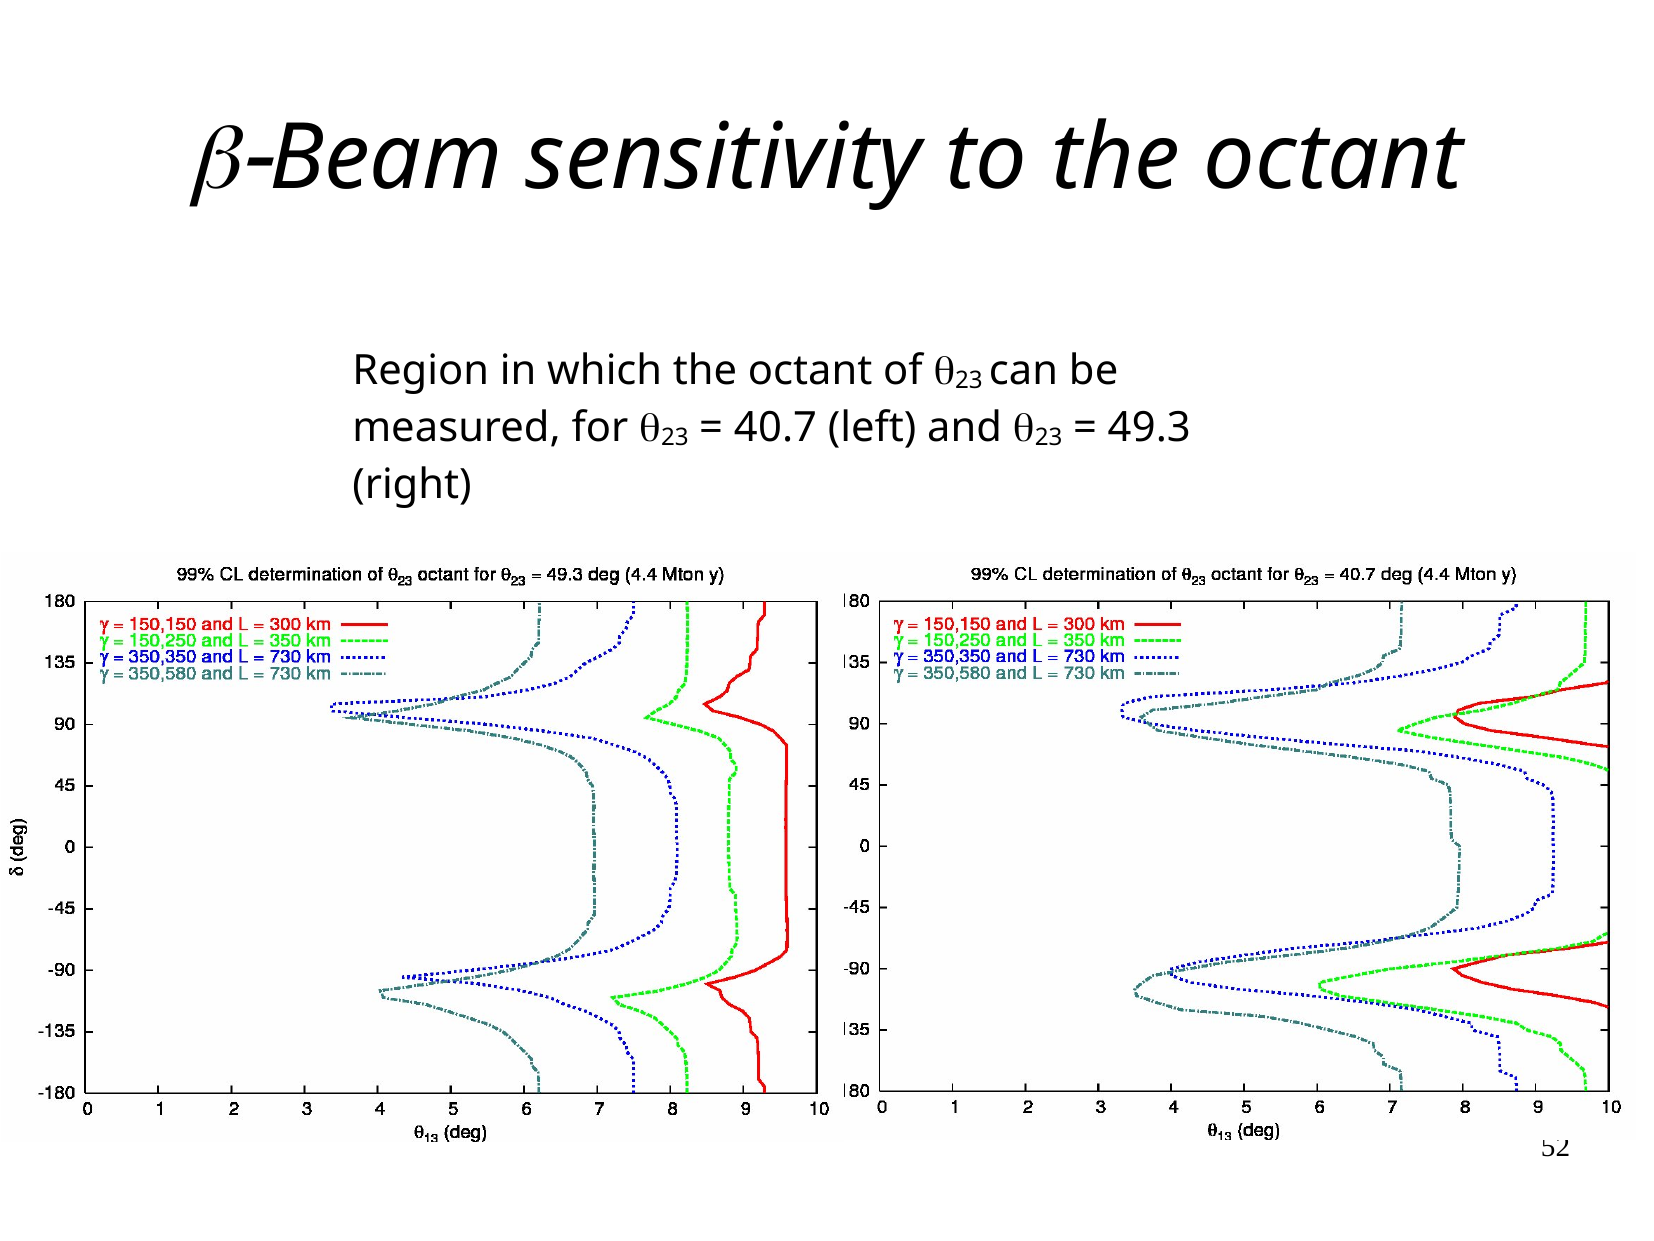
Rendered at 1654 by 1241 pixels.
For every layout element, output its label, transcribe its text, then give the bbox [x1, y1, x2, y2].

text_box Region in which the octant of q23 can be measured, for q23 = 40.7 (left) and q23 = 49.3 (right) [337, 332, 1299, 532]
title b-Beam sensitivity to the octant [82, 56, 1571, 250]
picture [1, 552, 1636, 1142]
